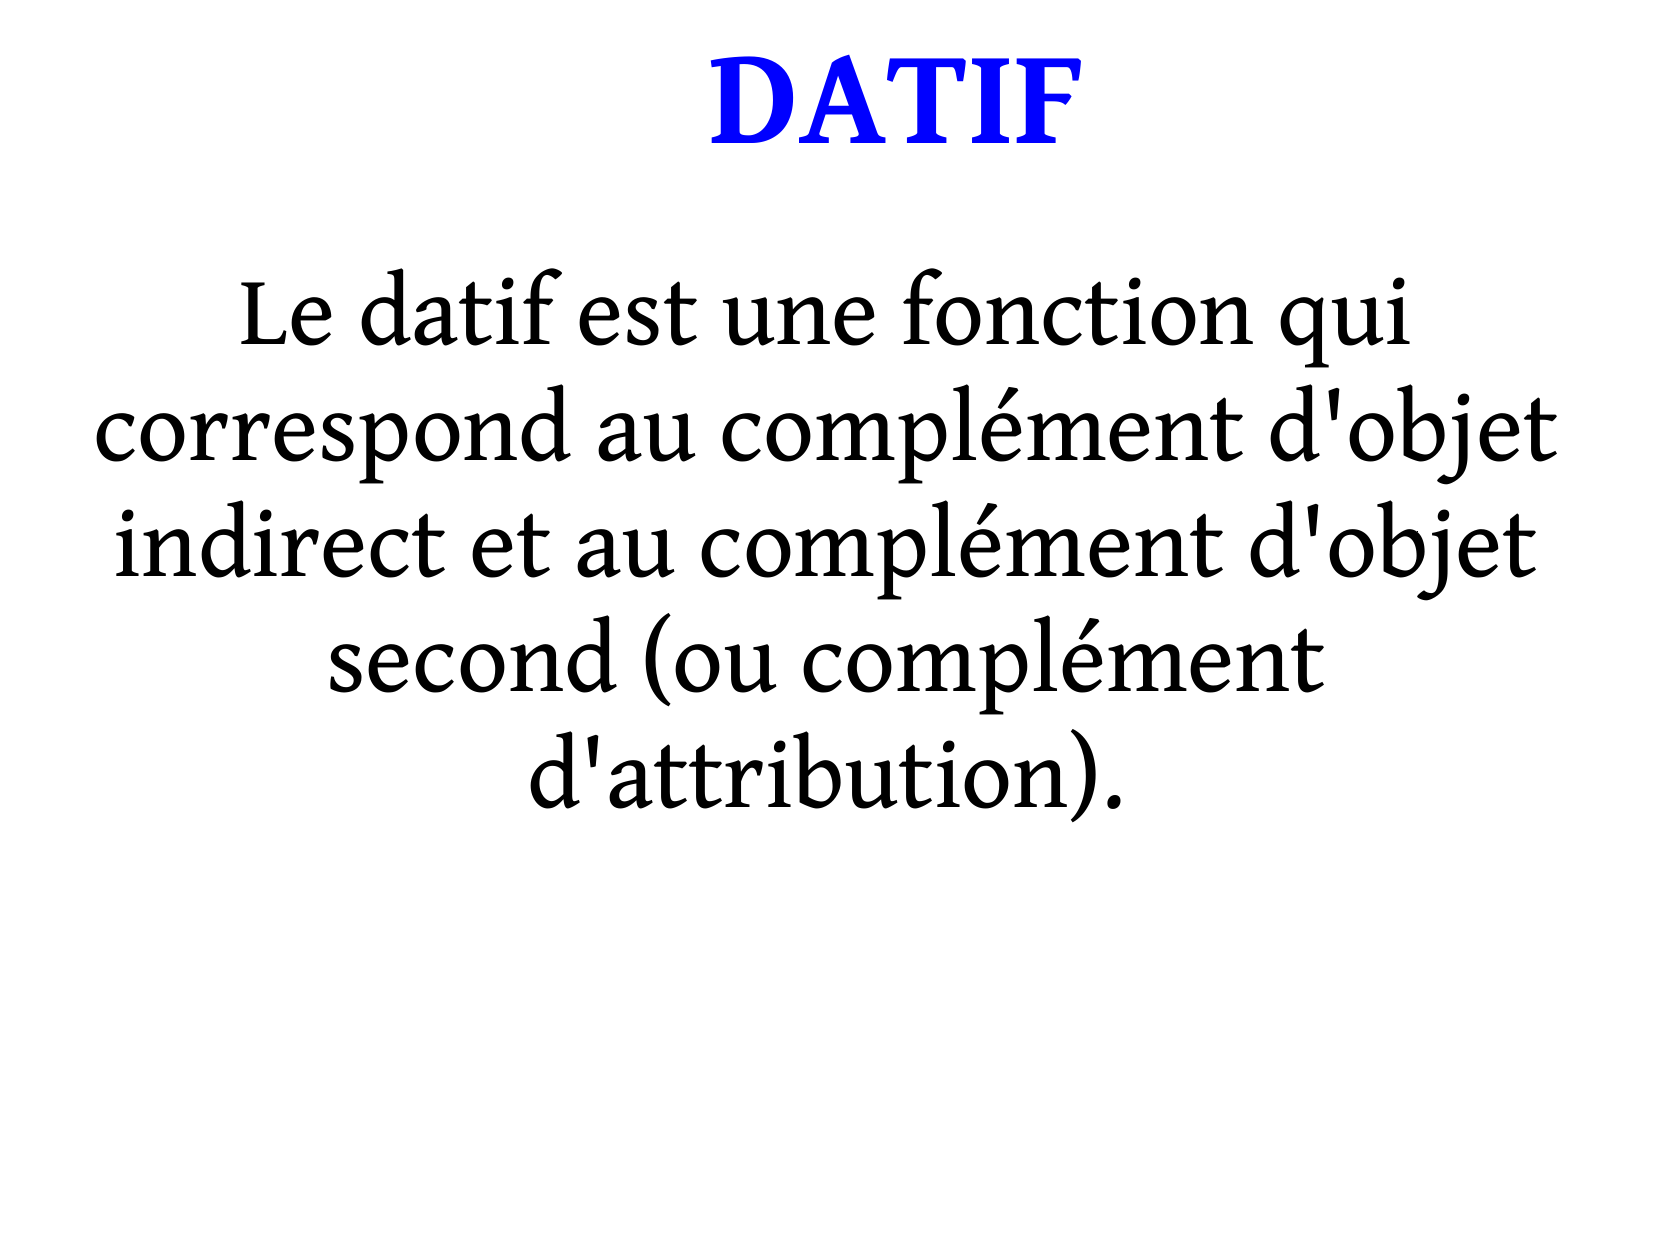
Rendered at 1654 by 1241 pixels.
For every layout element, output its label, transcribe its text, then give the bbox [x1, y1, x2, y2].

title DATIF [165, 0, 1654, 207]
text_box Le datif est une fonction qui correspond au complément d'objet indirect et au complément d'objet second (ou complément d'attribution). [59, 249, 1595, 844]
